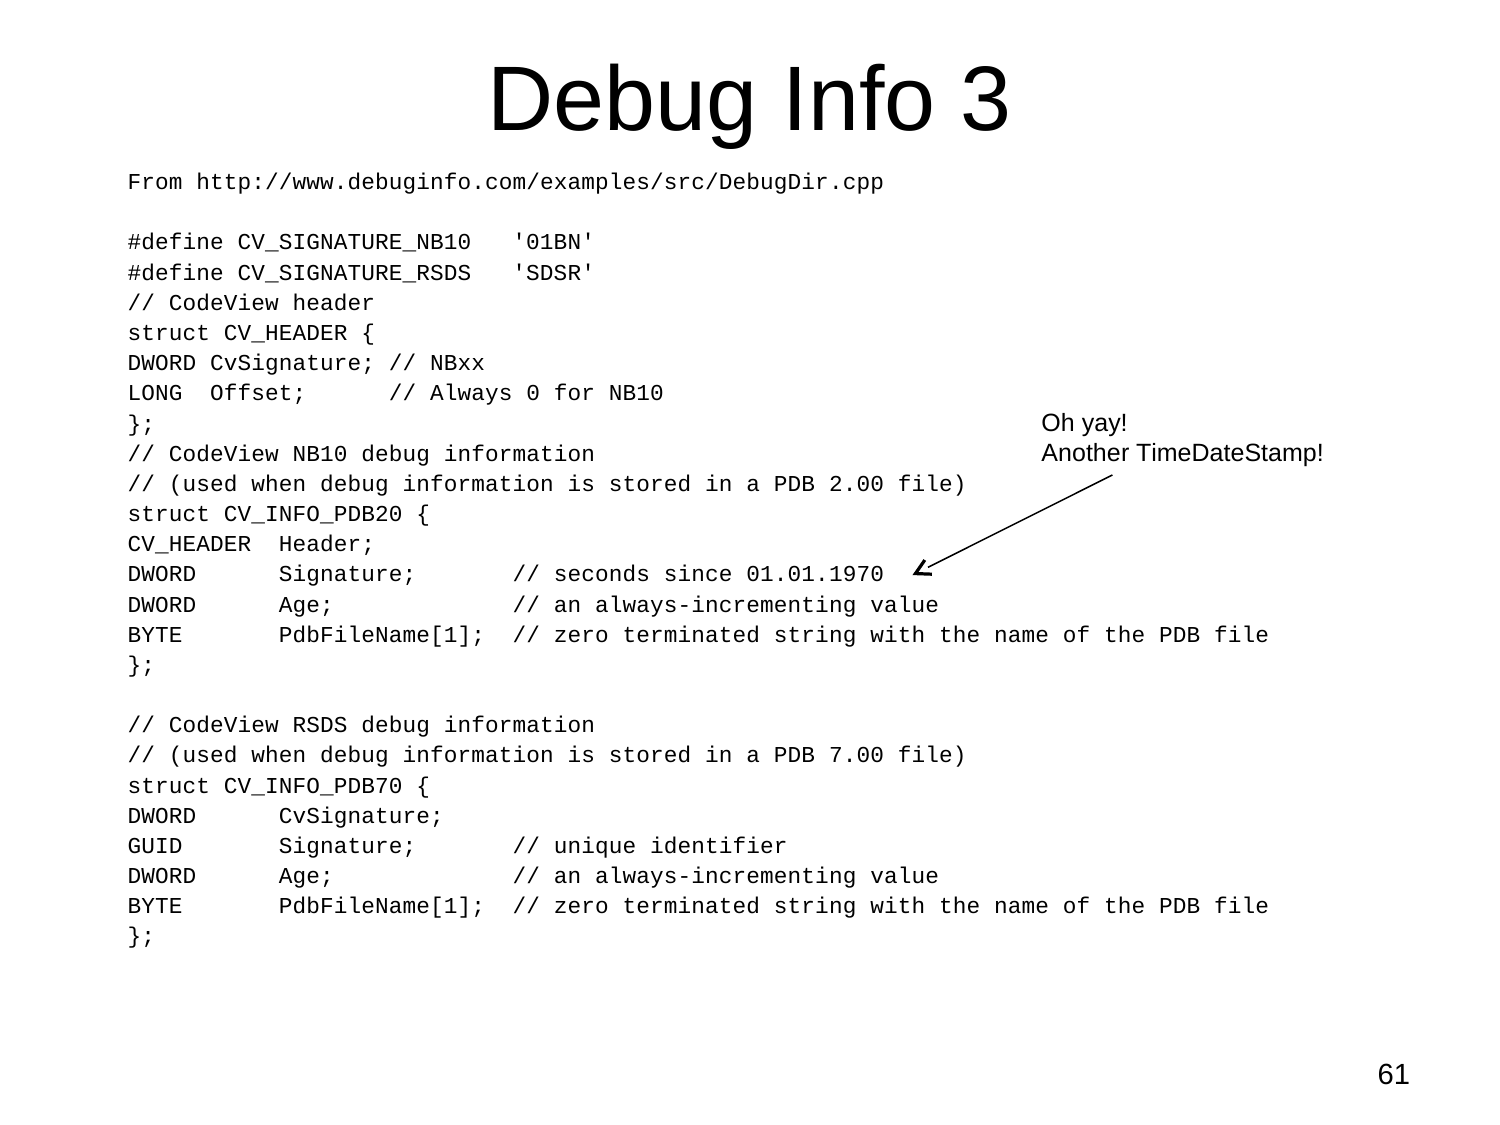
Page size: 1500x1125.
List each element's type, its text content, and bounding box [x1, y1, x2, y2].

text_box Oh yay! Another TimeDateStamp! [1026, 399, 1340, 475]
title Debug Info 3 [75, 0, 1426, 188]
text_box <number> [1074, 1042, 1426, 1103]
list From http://www.debuginfo.com/examples/src/DebugDir.cpp #define CV_SIGNATURE_NB10 '01BN' #define CV_SIGNATURE_RSDS 'SDSR' // CodeView header struct CV_HEADER { DWORD CvSignature; // NBxx LONG Offset; // Always 0 for NB10 }; // CodeView NB10 debug information // (used when debug information is stored in a PDB 2.00 file) struct CV_INFO_PDB20 { CV_HEADER Header; DWORD Signature; // seconds since 01.01.1970 DWORD Age; // an always-incrementing value BYTE PdbFileName[1]; // zero terminated string with the name of the PDB file }; // CodeView RSDS debug information // (used when debug information is stored in a PDB 7.00 file) struct CV_INFO_PDB70 { DWORD CvSignature; GUID Signature; // unique identifier DWORD Age; // an always-incrementing value BYTE PdbFileName[1]; // zero terminated string with the name of the PDB file }; [112, 162, 1388, 963]
